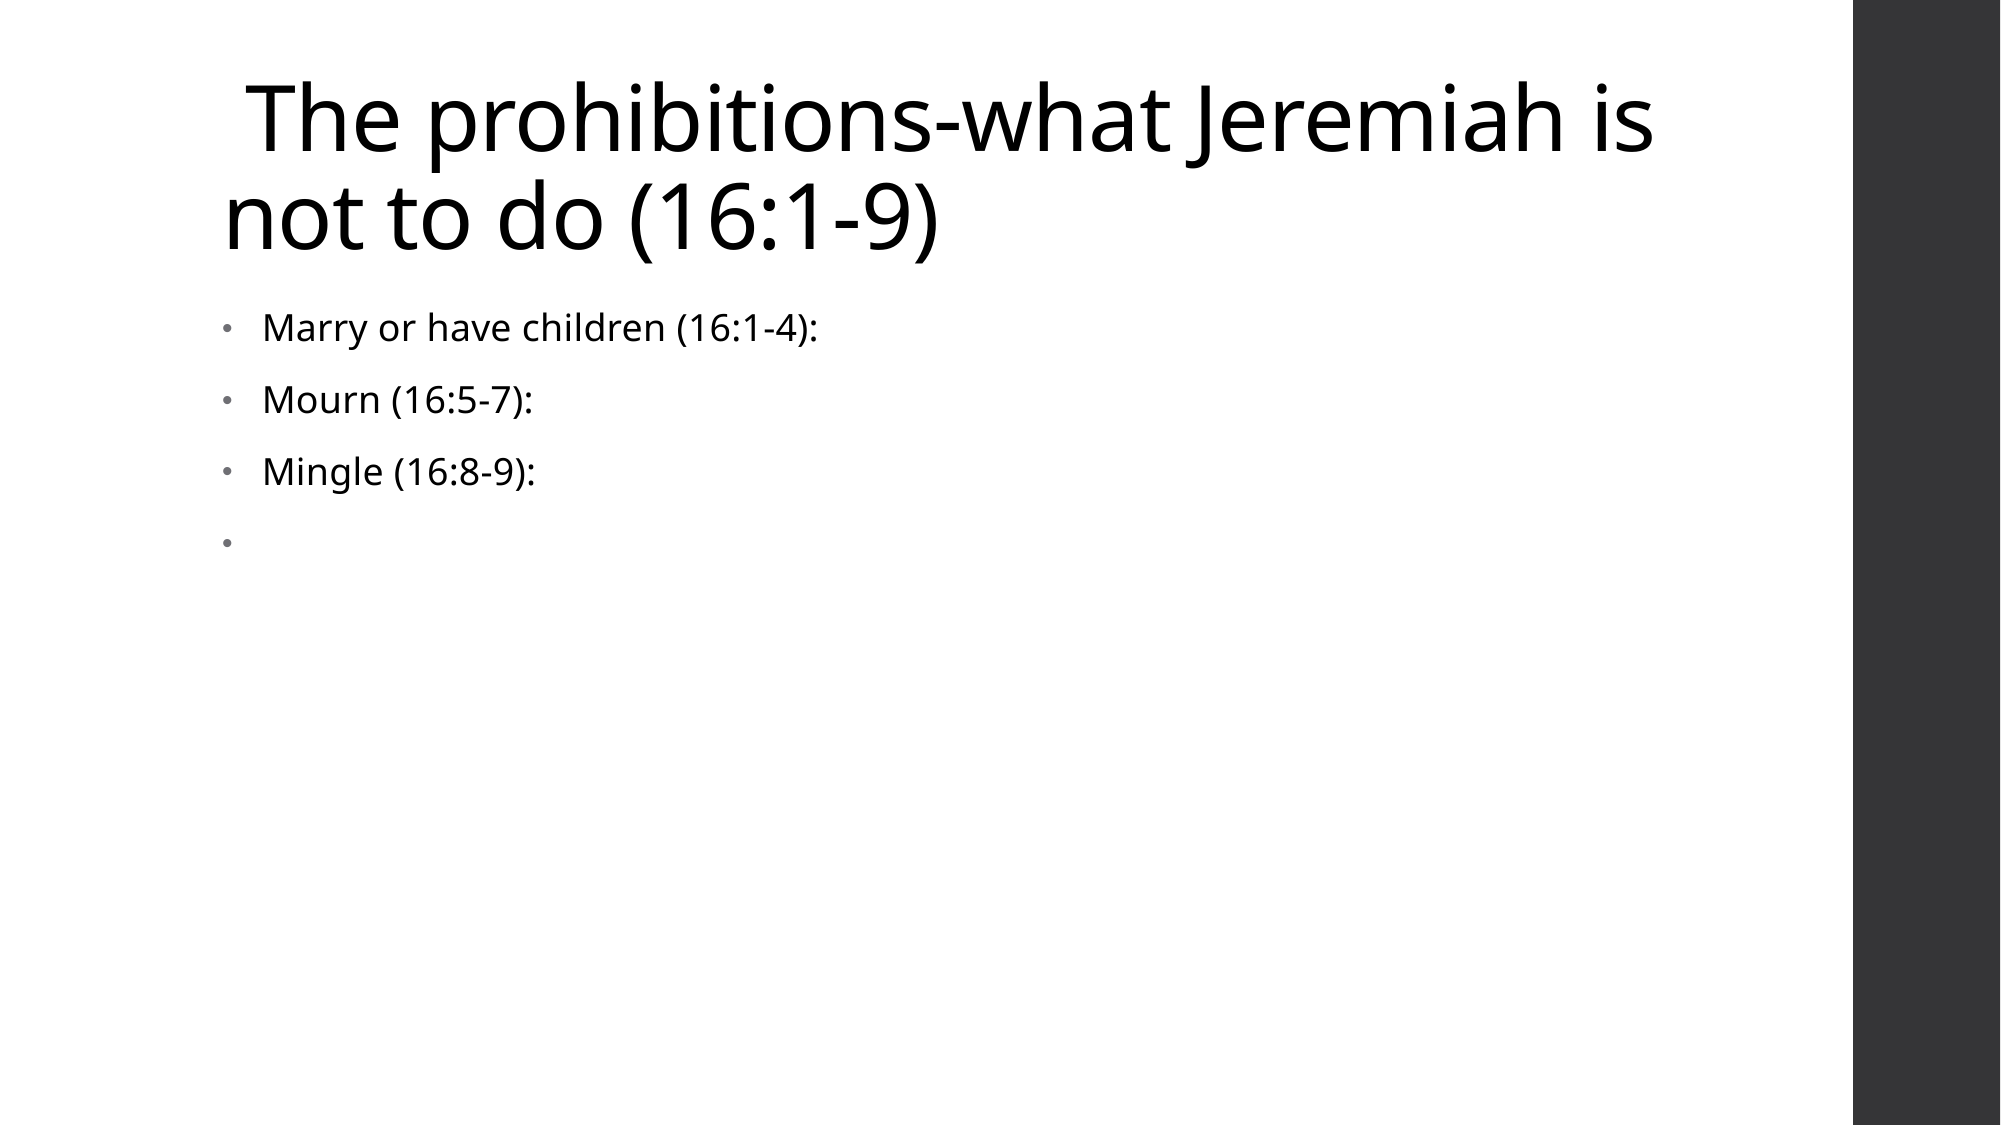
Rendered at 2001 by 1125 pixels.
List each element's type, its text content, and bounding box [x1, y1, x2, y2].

title The prohibitions-what Jeremiah is not to do (16:1-9) [206, 60, 1797, 278]
list Marry or have children (16:1-4): Mourn (16:5-7): Mingle (16:8-9): [206, 299, 1617, 1014]
